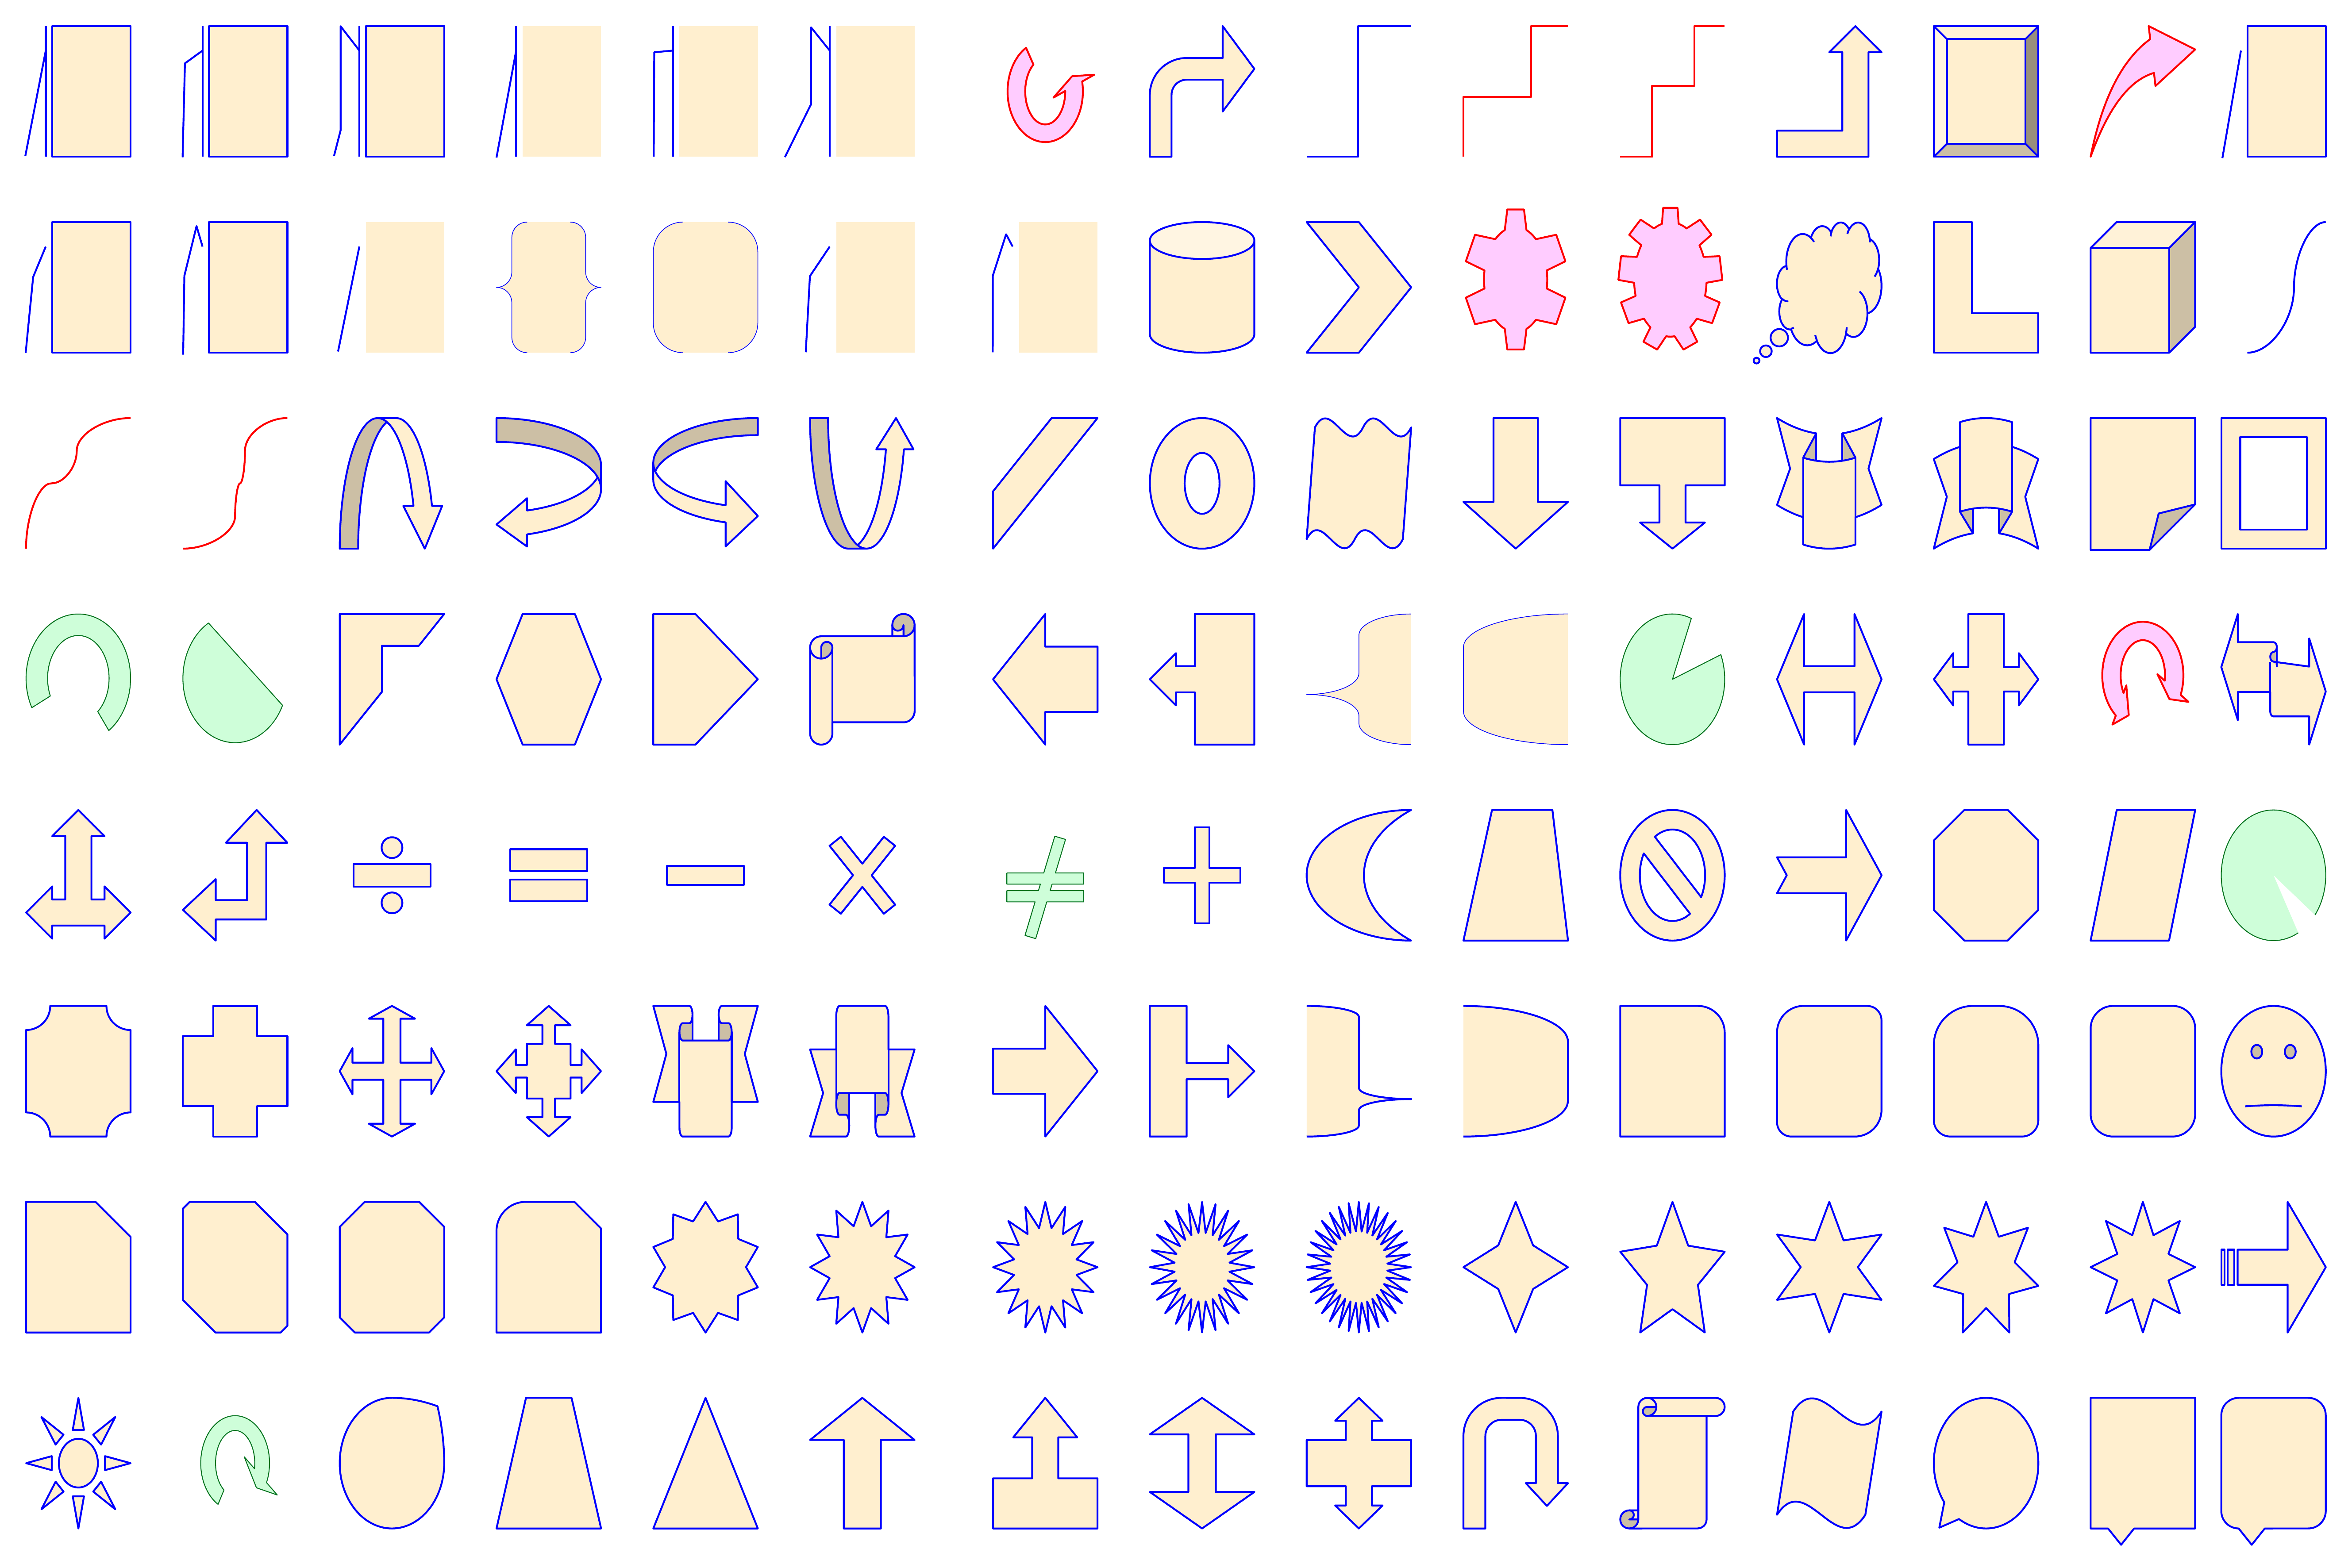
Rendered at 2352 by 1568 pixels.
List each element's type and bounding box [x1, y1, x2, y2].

text_box [93, 1417, 115, 1445]
text_box [653, 418, 758, 547]
text_box [2221, 418, 2326, 549]
text_box [2090, 1202, 2195, 1333]
text_box [1777, 614, 1882, 745]
text_box [339, 1006, 444, 1137]
text_box [381, 837, 403, 858]
text_box [496, 614, 601, 745]
text_box [183, 623, 283, 743]
text_box [1620, 614, 1725, 745]
text_box [381, 892, 403, 914]
text_box [1777, 1006, 1882, 1137]
text_box [653, 222, 758, 353]
text_box [26, 1202, 131, 1333]
text_box [1933, 418, 2039, 549]
text_box [1777, 1398, 1882, 1528]
text_box [653, 1202, 758, 1333]
text_box [653, 614, 758, 745]
text_box [1306, 222, 1411, 353]
text_box [52, 26, 131, 157]
text_box [1019, 222, 1097, 353]
text_box [1150, 418, 1255, 549]
text_box [26, 614, 131, 731]
text_box [58, 1438, 98, 1488]
text_box [2221, 614, 2326, 745]
text_box [1618, 208, 1723, 350]
text_box [2090, 26, 2195, 157]
text_box [1771, 329, 1788, 347]
text_box [836, 26, 915, 157]
text_box [1306, 614, 1411, 745]
text_box [810, 418, 914, 549]
text_box [1306, 1398, 1411, 1529]
text_box [810, 1202, 915, 1333]
text_box [354, 864, 431, 887]
text_box [810, 614, 915, 745]
text_box [1934, 222, 2039, 353]
text_box [1620, 418, 1725, 549]
text_box [667, 866, 744, 885]
text_box [1753, 357, 1760, 364]
text_box [2090, 1006, 2195, 1137]
text_box [1934, 810, 2039, 941]
text_box [1620, 1202, 1725, 1333]
text_box [993, 418, 1098, 549]
text_box [2090, 1398, 2195, 1545]
text_box [653, 1398, 758, 1529]
text_box [52, 222, 131, 353]
text_box [1620, 810, 1725, 941]
text_box [1163, 827, 1241, 923]
text_box [1463, 1006, 1568, 1137]
text_box [1007, 836, 1084, 939]
text_box [993, 614, 1098, 745]
text_box [836, 222, 915, 353]
text_box [26, 1456, 52, 1470]
text_box [105, 1456, 131, 1470]
text_box [1150, 242, 1255, 353]
text_box [200, 1415, 277, 1505]
text_box [1620, 1006, 1725, 1137]
text_box [1777, 1202, 1882, 1333]
text_box [993, 1398, 1098, 1529]
text_box [1306, 1006, 1412, 1137]
text_box [2221, 1398, 2326, 1545]
text_box [209, 26, 288, 157]
text_box [339, 1398, 444, 1529]
text_box [993, 1202, 1098, 1333]
text_box [73, 1496, 84, 1529]
text_box [1934, 1398, 2039, 1529]
text_box [1463, 1202, 1568, 1333]
text_box [1466, 209, 1566, 350]
text_box [653, 1006, 758, 1137]
text_box [1760, 345, 1772, 357]
text_box [41, 1481, 64, 1510]
text_box [829, 837, 895, 914]
text_box [2090, 418, 2195, 550]
text_box [2248, 26, 2326, 157]
text_box [496, 1398, 601, 1529]
text_box [1934, 1202, 2039, 1333]
text_box [510, 880, 587, 901]
text_box [2090, 223, 2195, 353]
text_box [496, 1006, 601, 1137]
text_box [183, 810, 288, 941]
text_box [1306, 810, 1411, 941]
text_box [73, 1398, 84, 1430]
text_box [1777, 418, 1882, 549]
text_box [1933, 1006, 2039, 1137]
text_box [339, 1202, 444, 1333]
text_box [1306, 418, 1411, 549]
text_box [1463, 614, 1568, 745]
text_box [1934, 614, 2039, 745]
text_box [2228, 1249, 2235, 1285]
text_box [2221, 810, 2326, 941]
text_box [2090, 810, 2195, 941]
text_box [679, 26, 758, 157]
text_box [810, 1398, 915, 1529]
text_box [209, 222, 287, 353]
text_box [1777, 26, 1882, 157]
text_box [2221, 1249, 2225, 1285]
text_box [339, 614, 444, 745]
text_box [1934, 26, 2039, 157]
text_box [41, 1417, 64, 1445]
text_box [993, 1006, 1098, 1137]
text_box [366, 26, 444, 157]
text_box [1463, 418, 1568, 549]
text_box [1777, 810, 1882, 941]
text_box [1150, 26, 1255, 157]
text_box [366, 222, 444, 353]
text_box [183, 1202, 288, 1333]
text_box [1150, 1006, 1255, 1137]
text_box [2237, 1202, 2326, 1333]
text_box [523, 26, 601, 157]
text_box [1150, 614, 1255, 745]
text_box [510, 849, 587, 871]
text_box [1007, 47, 1094, 142]
text_box [26, 810, 131, 939]
text_box [1463, 810, 1568, 941]
text_box [26, 1006, 131, 1137]
text_box [1777, 222, 1882, 354]
text_box [1463, 1398, 1568, 1529]
text_box [496, 1202, 601, 1333]
text_box [183, 1006, 288, 1137]
text_box [2102, 622, 2189, 725]
text_box [1620, 1398, 1725, 1529]
text_box [497, 418, 601, 547]
text_box [810, 1006, 915, 1137]
text_box [339, 418, 443, 549]
text_box [1306, 1202, 1411, 1333]
text_box [1150, 1202, 1255, 1333]
text_box [2221, 1006, 2326, 1137]
text_box [1150, 1398, 1255, 1529]
text_box [496, 222, 601, 353]
text_box [93, 1481, 115, 1510]
